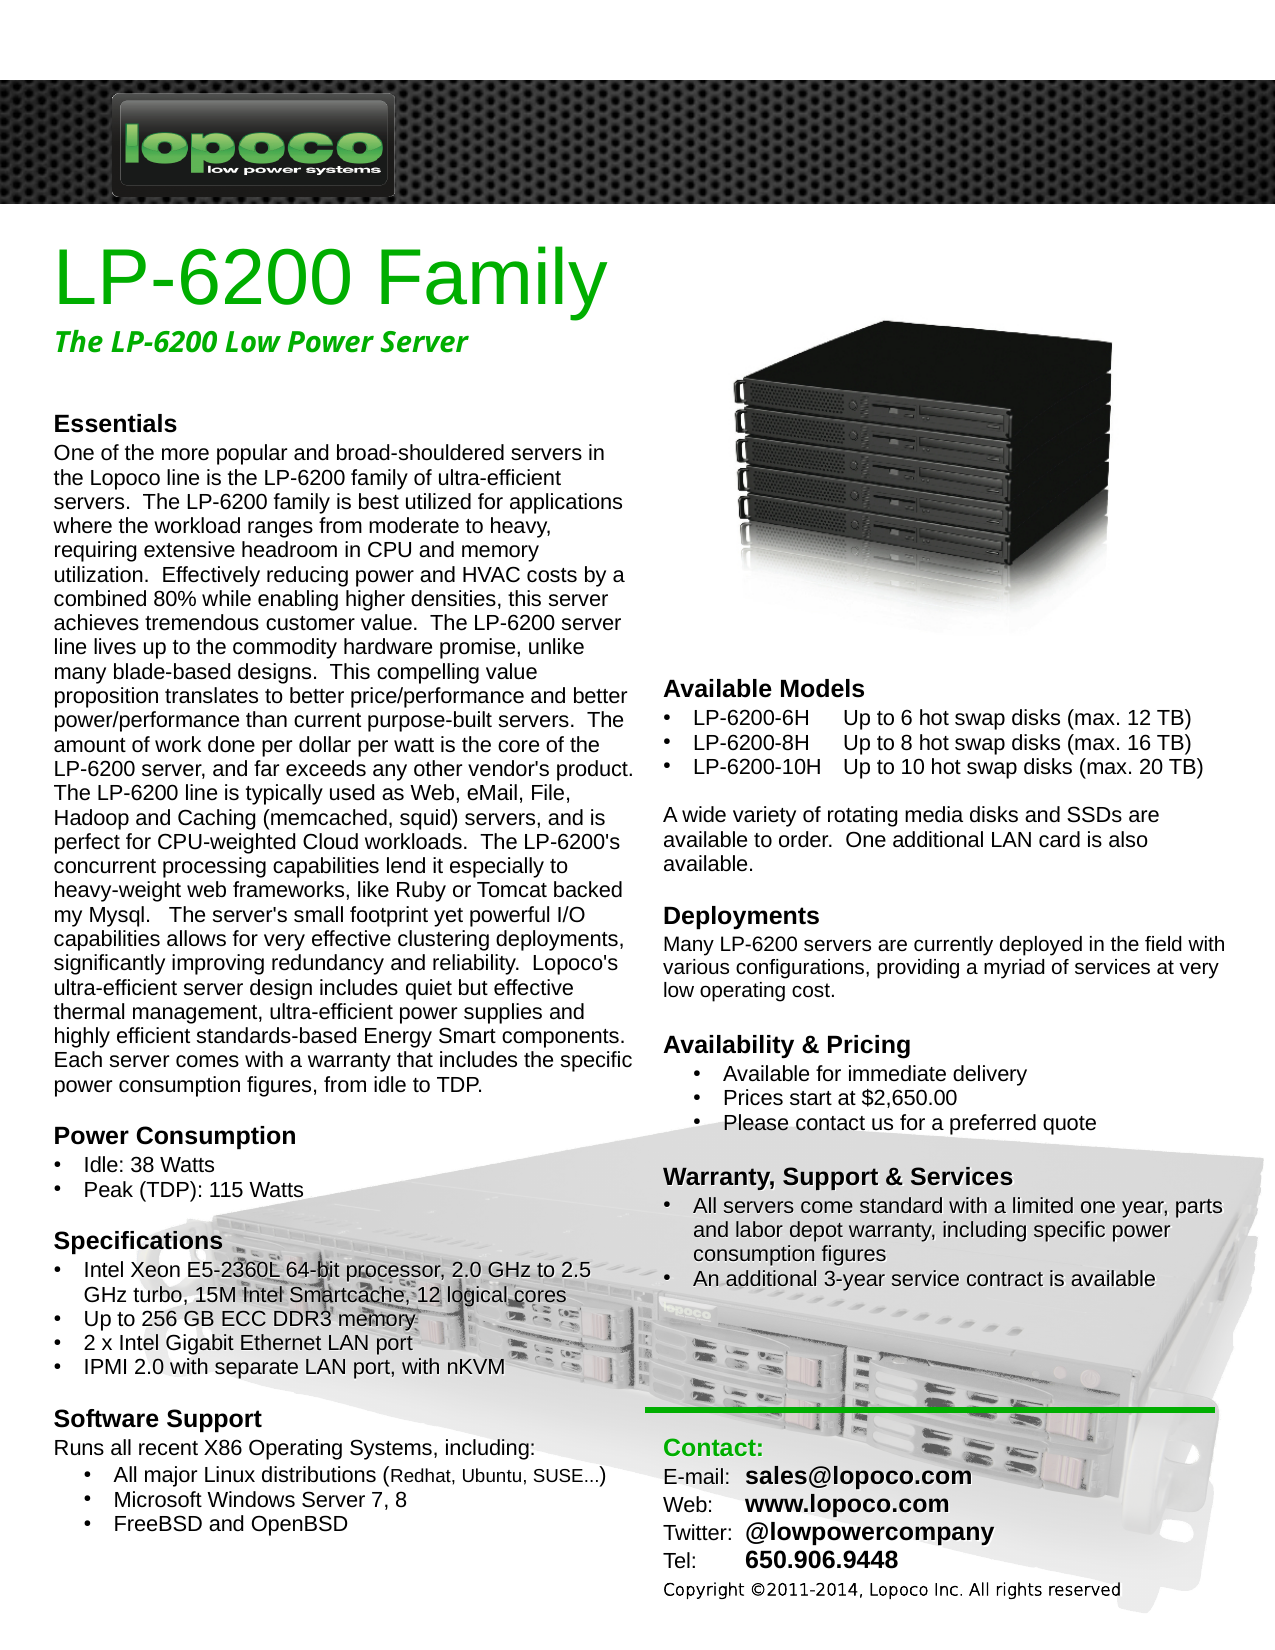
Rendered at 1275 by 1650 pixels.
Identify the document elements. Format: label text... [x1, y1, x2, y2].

subtitle Essentials One of the more popular and broad-shouldered servers in the Lopoco line is the LP-6200 family of ultra-efficient servers. The LP-6200 family is best utilized for applications where the workload ranges from moderate to heavy, requiring extensive headroom in CPU and memory utilization. Effectively reducing power and HVAC costs by a combined 80% while enabling higher densities, this server achieves tremendous customer value. The LP-6200 server line lives up to the commodity hardware promise, unlike many blade-based designs. This compelling value proposition translates to better price/performance and better power/performance than current purpose-built servers. The amount of work done per dollar per watt is the core of the LP-6200 server, and far exceeds any other vendor's product. The LP-6200 line is typically used as Web, eMail, File, Hadoop and Caching (memcached, squid) servers, and is perfect for CPU-weighted Cloud workloads. The LP-6200's concurrent processing capabilities lend it especially to heavy-weight web frameworks, like Ruby or Tomcat backed my Mysql. The server's small footprint yet powerful I/O capabilities allows for very effective clustering deployments, significantly improving redundancy and reliability. Lopoco's ultra-efficient server design includes quiet but effective thermal management, ultra-efficient power supplies and highly efficient standards-based Energy Smart components. Each server comes with a warranty that includes the specific power consumption figures, from idle to TDP. Power Consumption Idle: 38 Watts Peak (TDP): 115 Watts Specifications Intel Xeon E5-2360L 64-bit processor, 2.0 GHz to 2.5 GHz turbo, 15M Intel Smartcache, 12 logical cores Up to 256 GB ECC DDR3 memory 2 x Intel Gigabit Ethernet LAN port IPMI 2.0 with separate LAN port, with nKVM Software Support Runs all recent X86 Operating Systems, including: All major Linux distributions (Redhat, Ubuntu, SUSE...) Microsoft Windows Server 7, 8 FreeBSD and OpenBSD [53, 410, 636, 1611]
picture [712, 299, 1140, 637]
text_box Contact: E-mail: sales@lopoco.com Web: www.lopoco.com Twitter: @lowpowercompany Tel: 650.906.9448 Copyright ©2011-2014, Lopoco Inc. All rights reserved [663, 1350, 1246, 1606]
picture [135, 1121, 1264, 1621]
text_box LP-6200 Family The LP-6200 Low Power Server [53, 232, 706, 391]
text_box Available Models LP-6200-6H Up to 6 hot swap disks (max. 12 TB) LP-6200-8H Up to 8 hot swap disks (max. 16 TB) LP-6200-10H Up to 10 hot swap disks (max. 20 TB) A wide variety of rotating media disks and SSDs are available to order. One additional LAN card is also available. Deployments Many LP-6200 servers are currently deployed in the field with various configurations, providing a myriad of services at very low operating cost. Availability & Pricing Available for immediate delivery Prices start at $2,650.00 Please contact us for a preferred quote Warranty, Support & Services All servers come standard with a limited one year, parts and labor depot warranty, including specific power consumption figures An additional 3-year service contract is available [663, 675, 1246, 1291]
picture [0, 80, 1275, 204]
